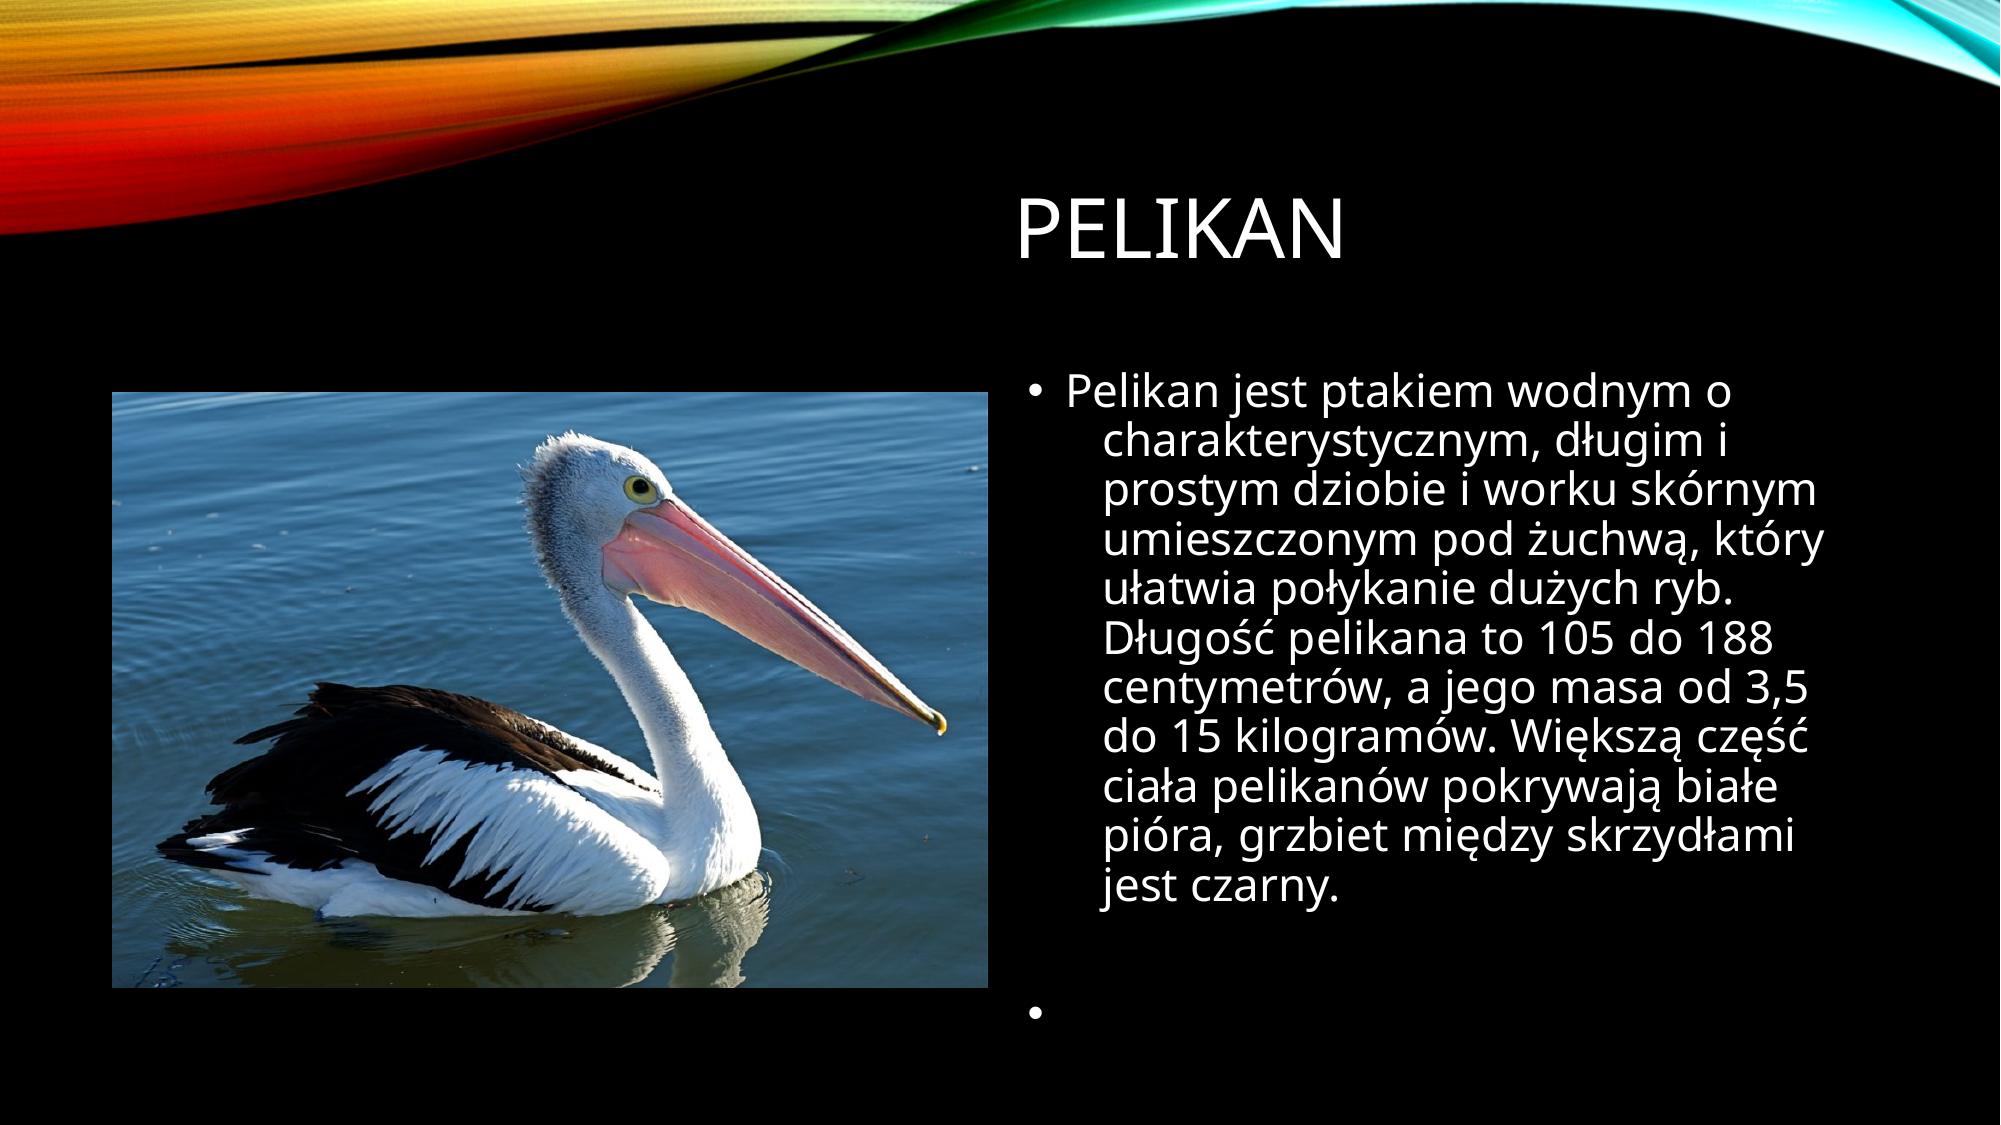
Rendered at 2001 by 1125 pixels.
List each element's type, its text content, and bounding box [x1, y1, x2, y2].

picture [112, 392, 988, 988]
title pelikan [474, 125, 1888, 338]
list Pelikan jest ptakiem wodnym o charakterystycznym, długim i prostym dziobie i worku skórnym umieszczonym pod żuchwą, który ułatwia połykanie dużych ryb. Długość pelikana to 105 do 188 centymetrów, a jego masa od 3,5 do 15 kilogramów. Większą część ciała pelikanów pokrywają białe pióra, grzbiet między skrzydłami jest czarny. [1012, 360, 1888, 1021]
